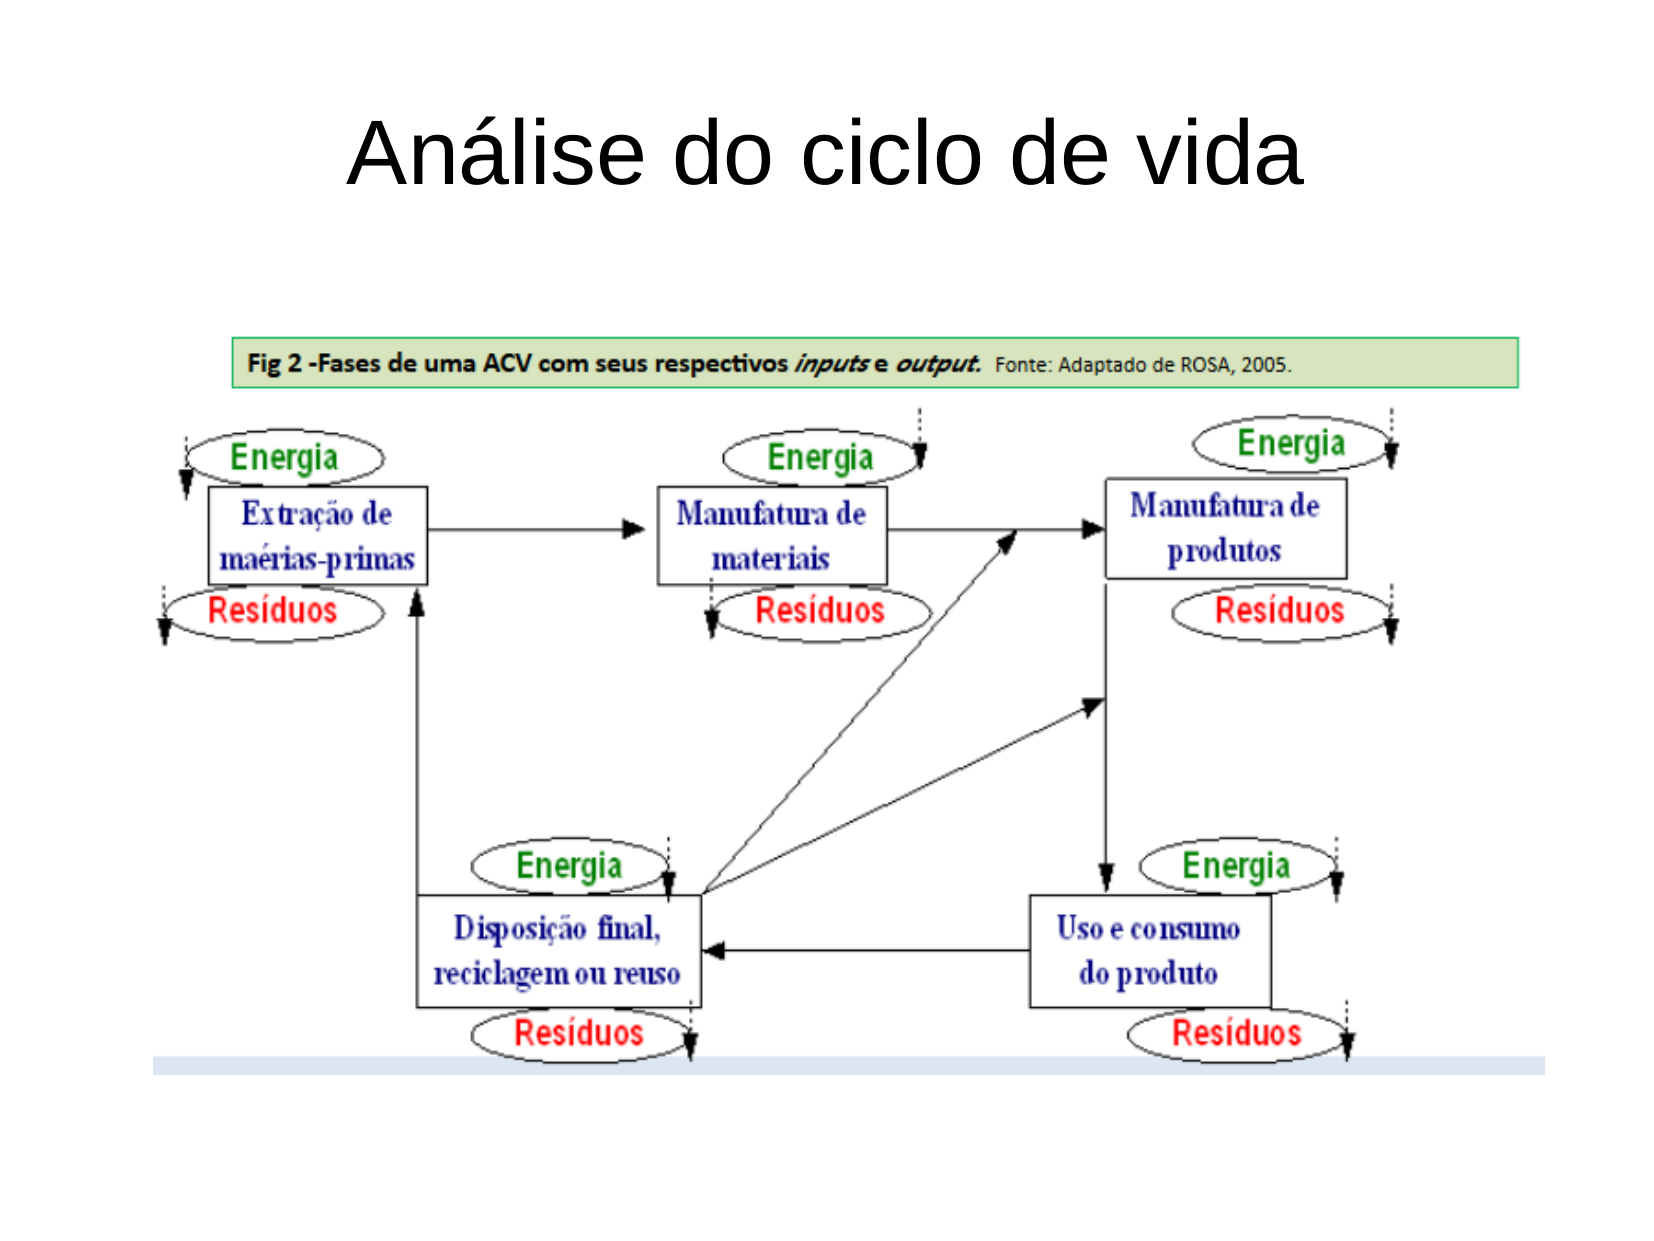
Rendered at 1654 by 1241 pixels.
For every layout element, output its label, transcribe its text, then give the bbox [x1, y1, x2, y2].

picture [153, 330, 1545, 1075]
title Análise do ciclo de vida [82, 49, 1571, 257]
